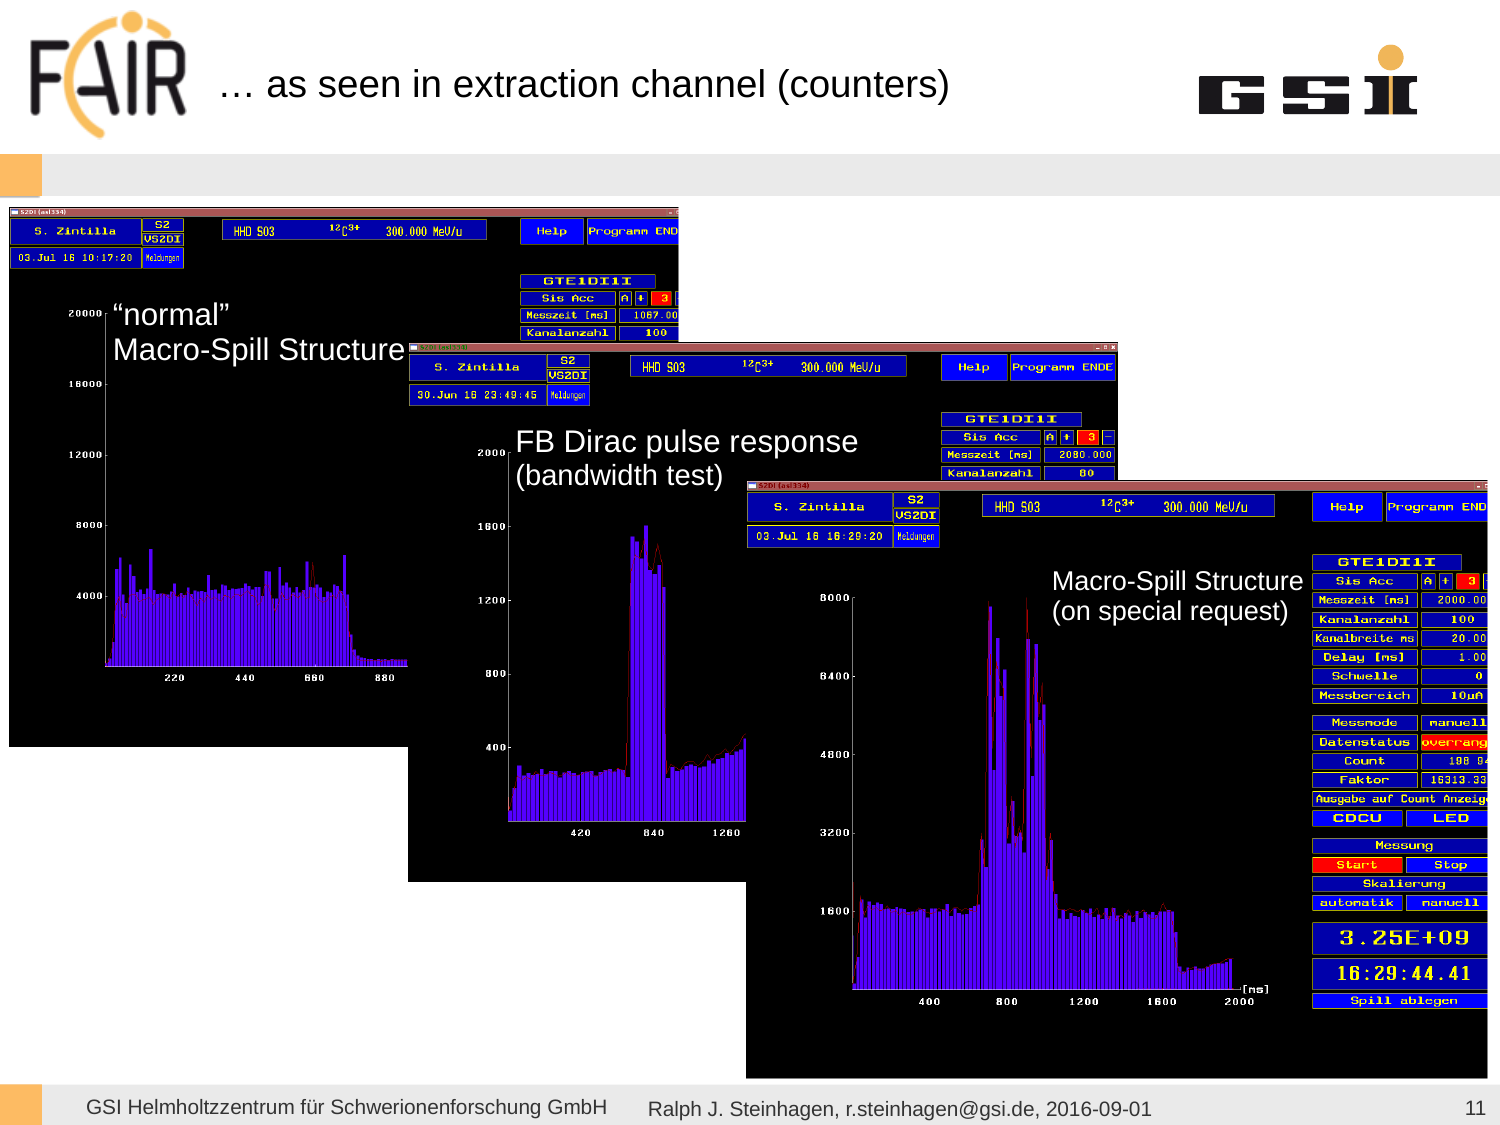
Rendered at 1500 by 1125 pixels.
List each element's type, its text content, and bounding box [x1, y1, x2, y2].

text_box “normal” Macro-Spill Structure [98, 290, 421, 375]
text_box FB Dirac pulse response (bandwidth test) [500, 417, 875, 500]
picture [1197, 42, 1419, 117]
picture [30, 9, 187, 141]
title … as seen in extraction channel (counters) [217, 20, 1109, 147]
picture [9, 207, 1500, 1084]
text_box Macro-Spill Structure (on special request) [1037, 558, 1319, 665]
